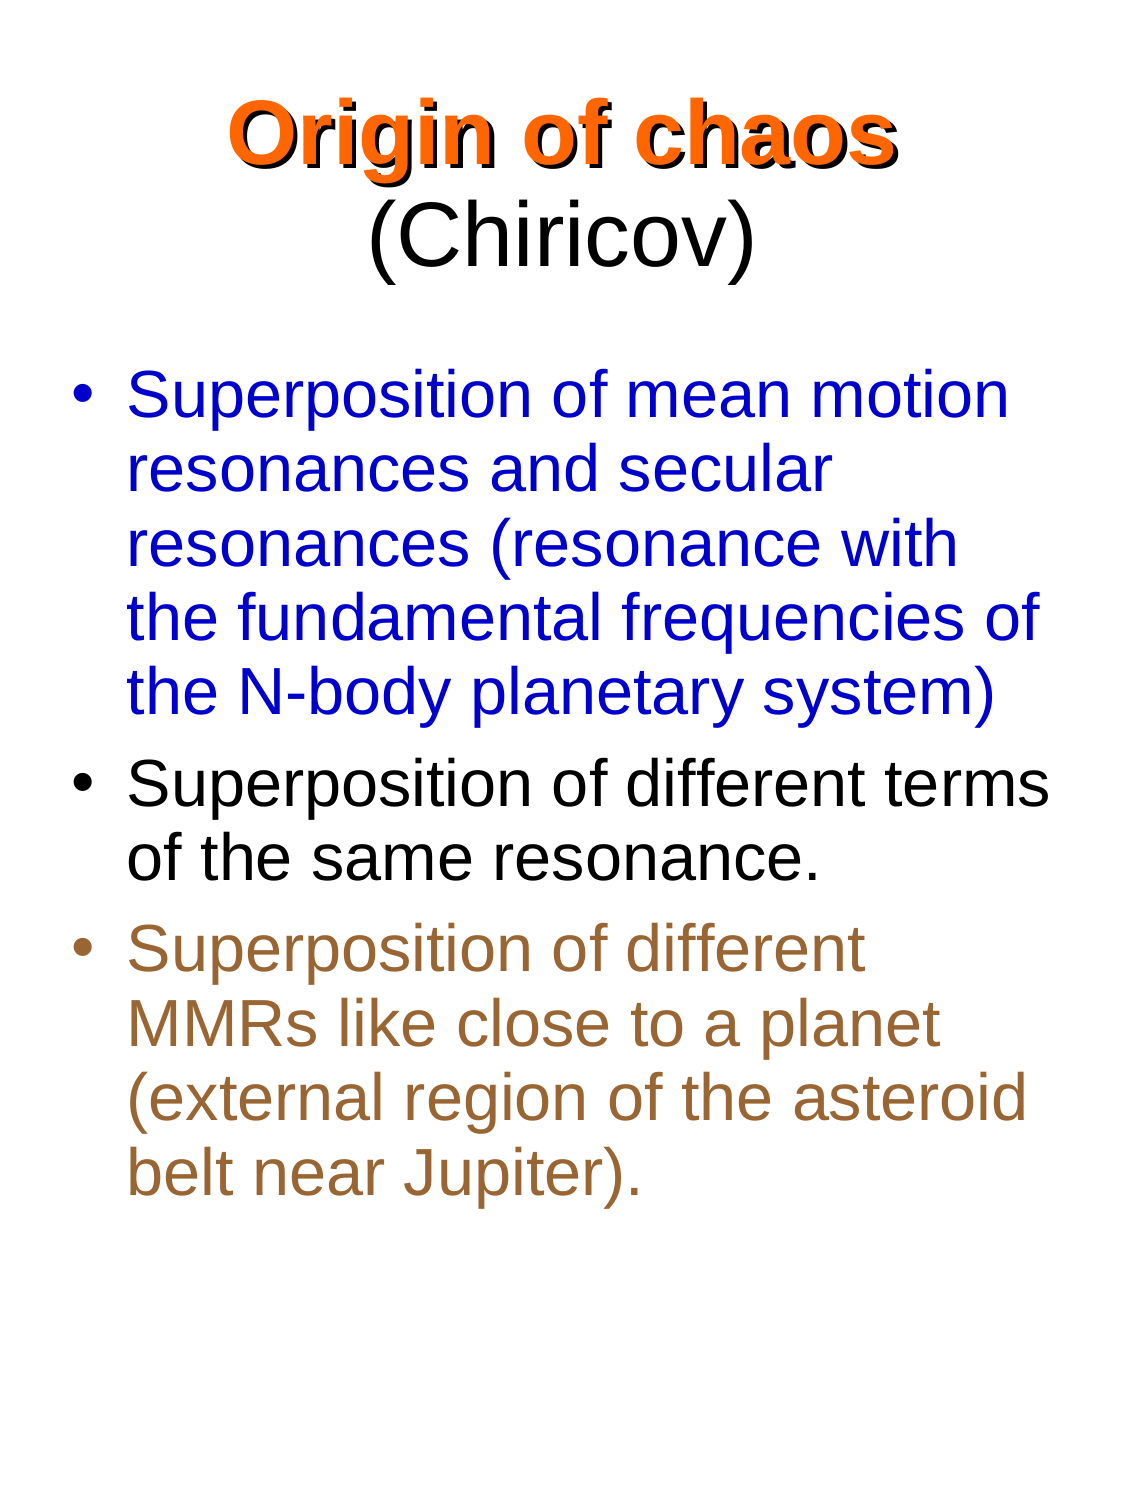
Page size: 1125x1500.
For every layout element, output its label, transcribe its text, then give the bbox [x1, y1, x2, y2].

title Origin of chaos (Chiricov) [56, 60, 1069, 311]
list Superposition of mean motion resonances and secular resonances (resonance with the fundamental frequencies of the N-body planetary system) Superposition of different terms of the same resonance. Superposition of different MMRs like close to a planet (external region of the asteroid belt near Jupiter). [56, 349, 1069, 1340]
